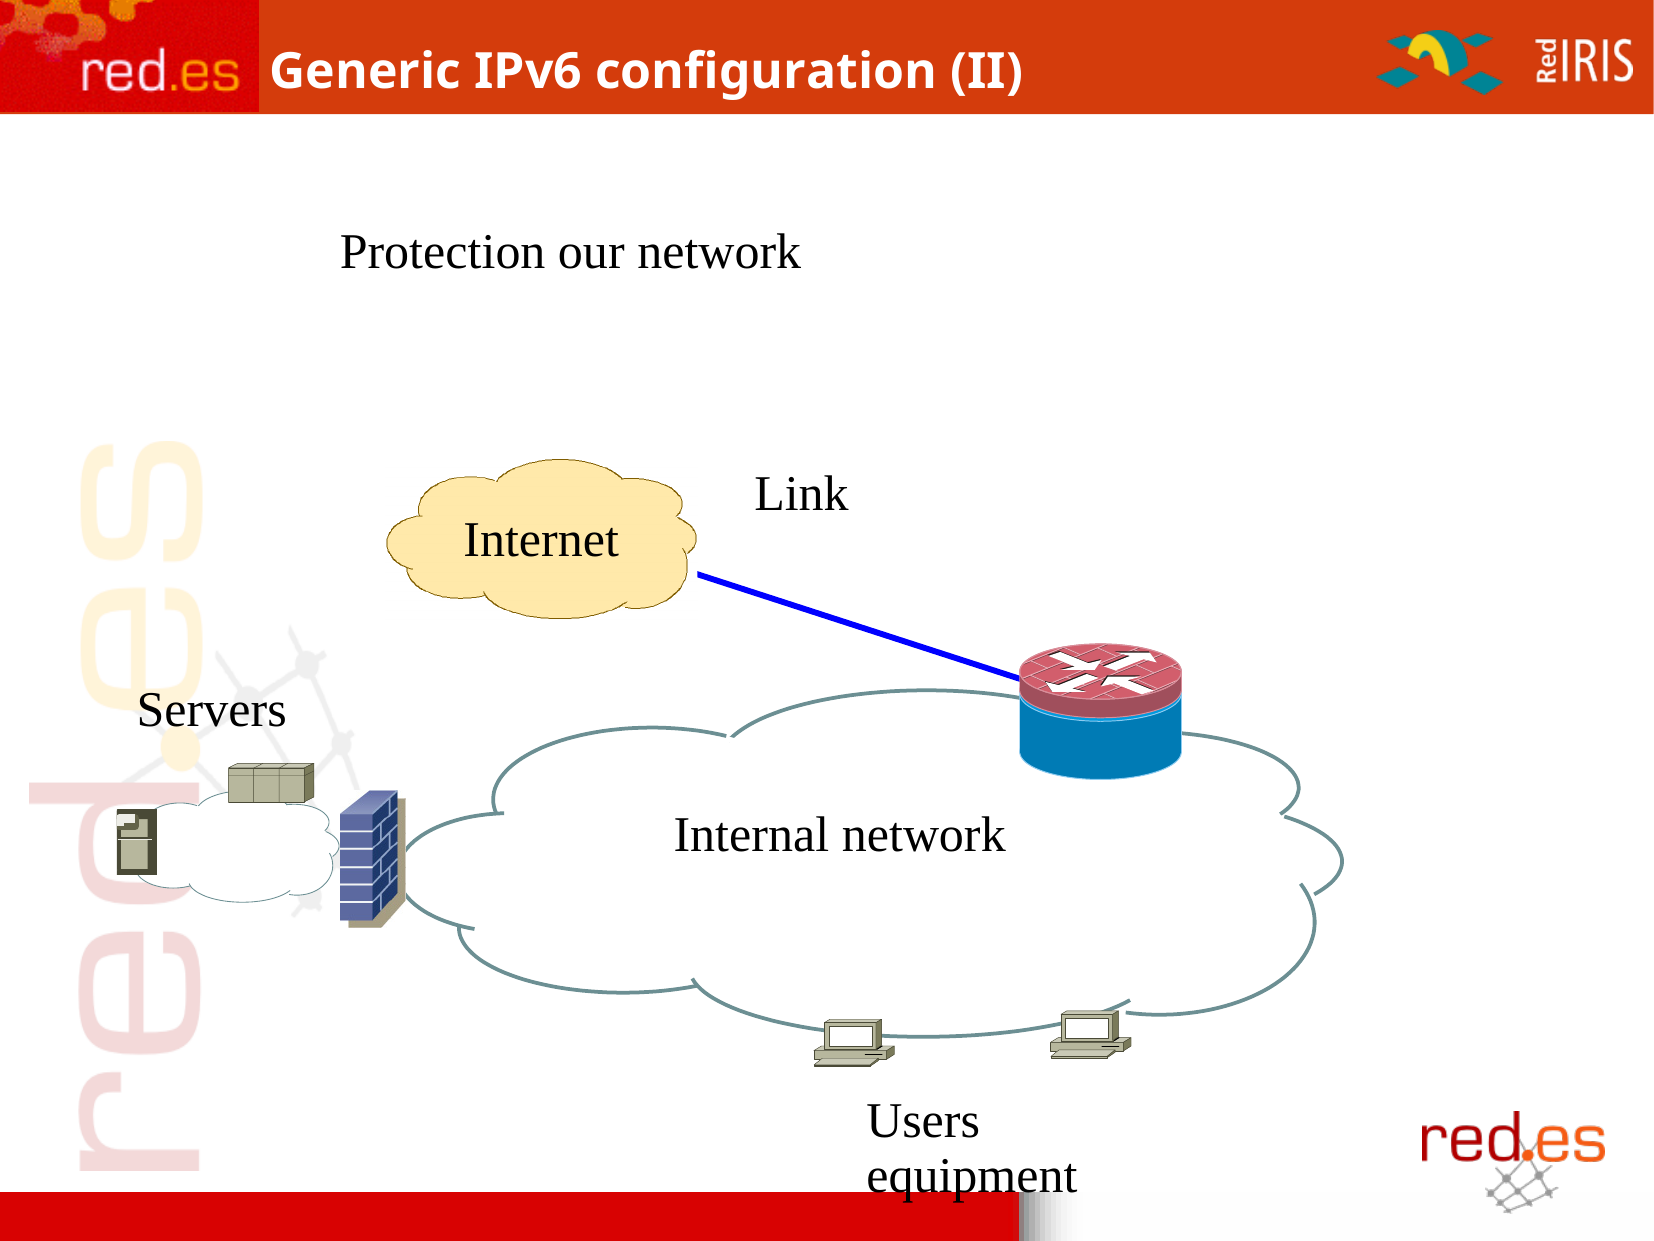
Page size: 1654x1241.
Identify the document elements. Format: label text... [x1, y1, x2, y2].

text_box Servers [136, 681, 363, 738]
picture [0, 1111, 1654, 1241]
picture [1557, 30, 1633, 95]
text_box Link [754, 465, 1057, 521]
title Generic IPv6 configuration (II) [269, 0, 1557, 140]
picture [0, 0, 259, 112]
text_box Internal network [673, 806, 1121, 862]
text_box Protection our network [339, 223, 1325, 279]
text_box Users equipment [866, 1091, 1153, 1206]
text_box Internet [385, 458, 698, 620]
picture [29, 441, 1347, 1171]
